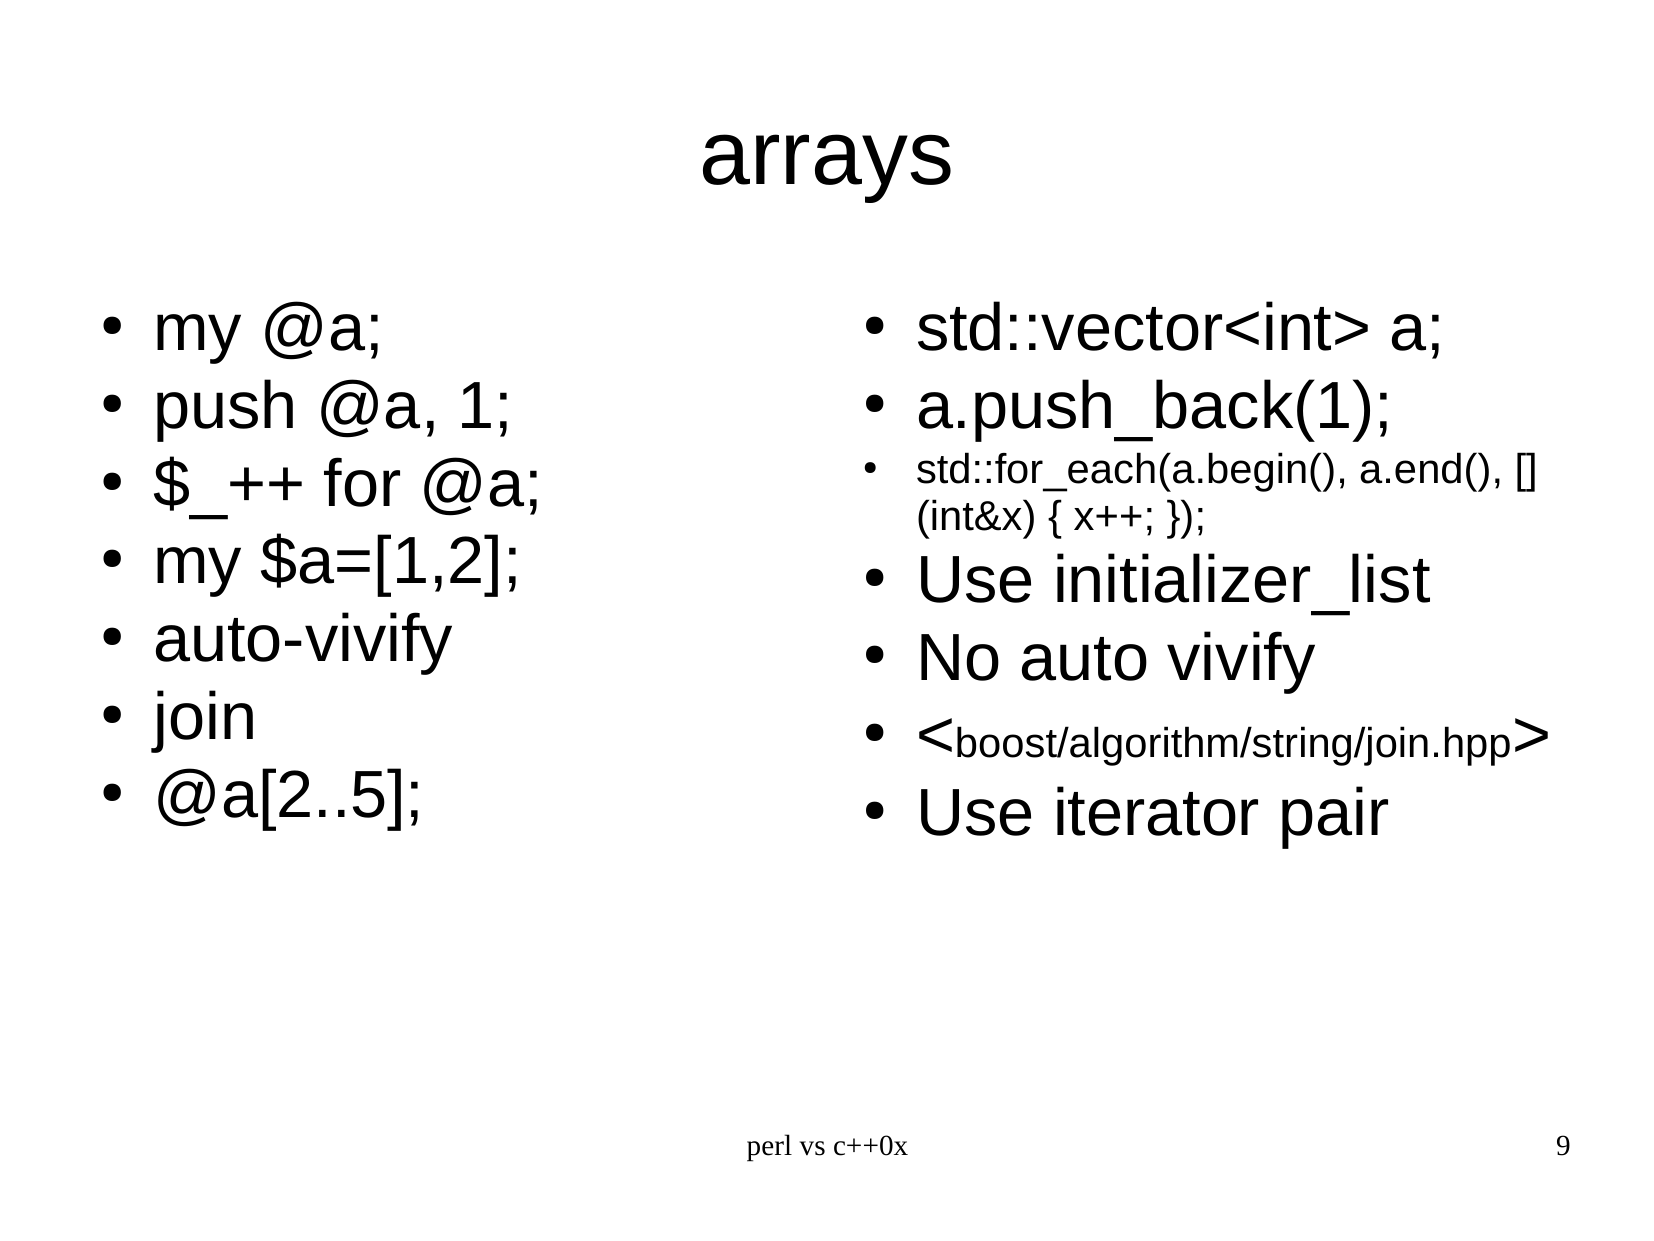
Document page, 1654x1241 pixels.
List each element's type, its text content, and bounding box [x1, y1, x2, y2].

title arrays [82, 49, 1571, 257]
list std::vector<int> a; a.push_back(1); std::for_each(a.begin(), a.end(), [](int&x) { x++; }); Use initializer_list No auto vivify <boost/algorithm/string/join.hpp> Use iterator pair [845, 290, 1572, 1094]
list my @a; push @a, 1; $_++ for @a; my $a=[1,2]; auto-vivify join @a[2..5]; [82, 290, 809, 1109]
